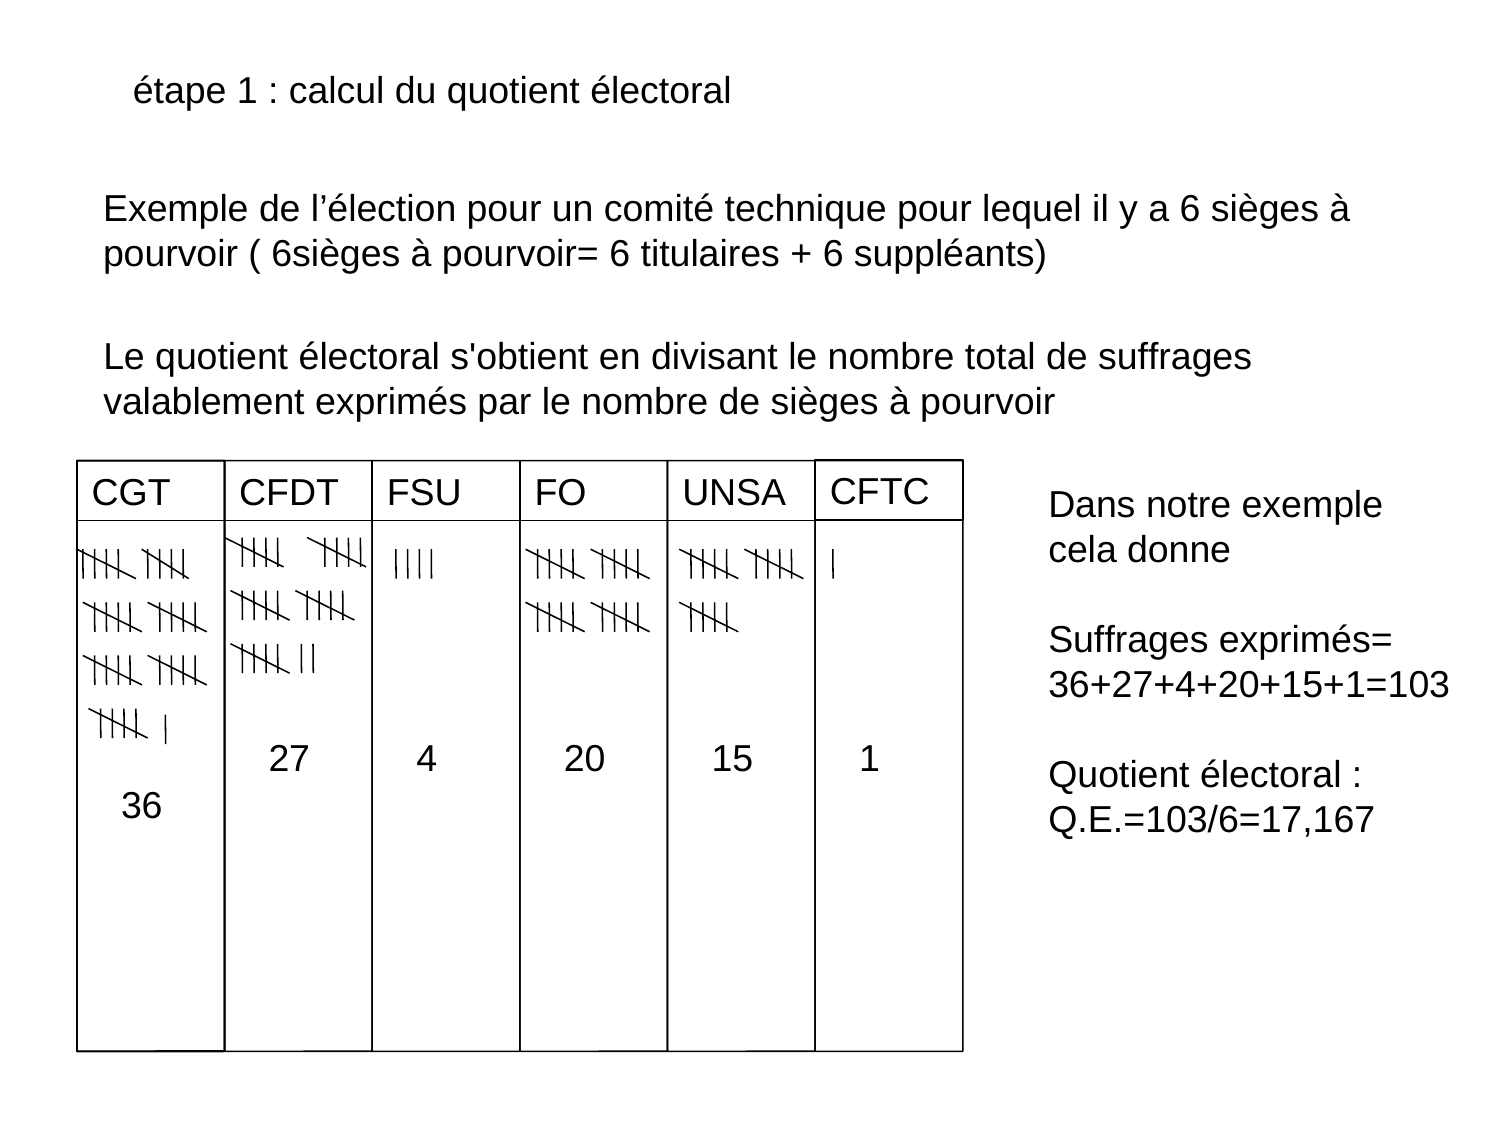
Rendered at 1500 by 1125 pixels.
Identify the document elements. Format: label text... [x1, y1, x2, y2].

text_box étape 1 : calcul du quotient électoral [118, 59, 1389, 120]
text_box FSU [372, 460, 519, 521]
text_box 4 [401, 726, 461, 787]
text_box CFDT [224, 460, 372, 521]
text_box UNSA [667, 460, 816, 521]
text_box FO [519, 460, 667, 521]
text_box 20 [549, 726, 638, 787]
text_box 15 [696, 726, 786, 787]
text_box CGT [78, 462, 223, 521]
text_box 1 [844, 726, 904, 787]
text_box Dans notre exemple cela donne Suffrages exprimés= 36+27+4+20+15+1=103 Quotient électoral : Q.E.=103/6=17,167 [1033, 472, 1477, 983]
text_box 36 [106, 773, 195, 834]
text_box Le quotient électoral s'obtient en divisant le nombre total de suffrages valablement exprimés par le nombre de sièges à pourvoir [88, 324, 1270, 430]
text_box CFTC [815, 459, 963, 520]
text_box Exemple de l’élection pour un comité technique pour lequel il y a 6 sièges à pourvoir ( 6sièges à pourvoir= 6 titulaires + 6 suppléants) [88, 177, 1418, 283]
text_box 27 [253, 726, 343, 787]
